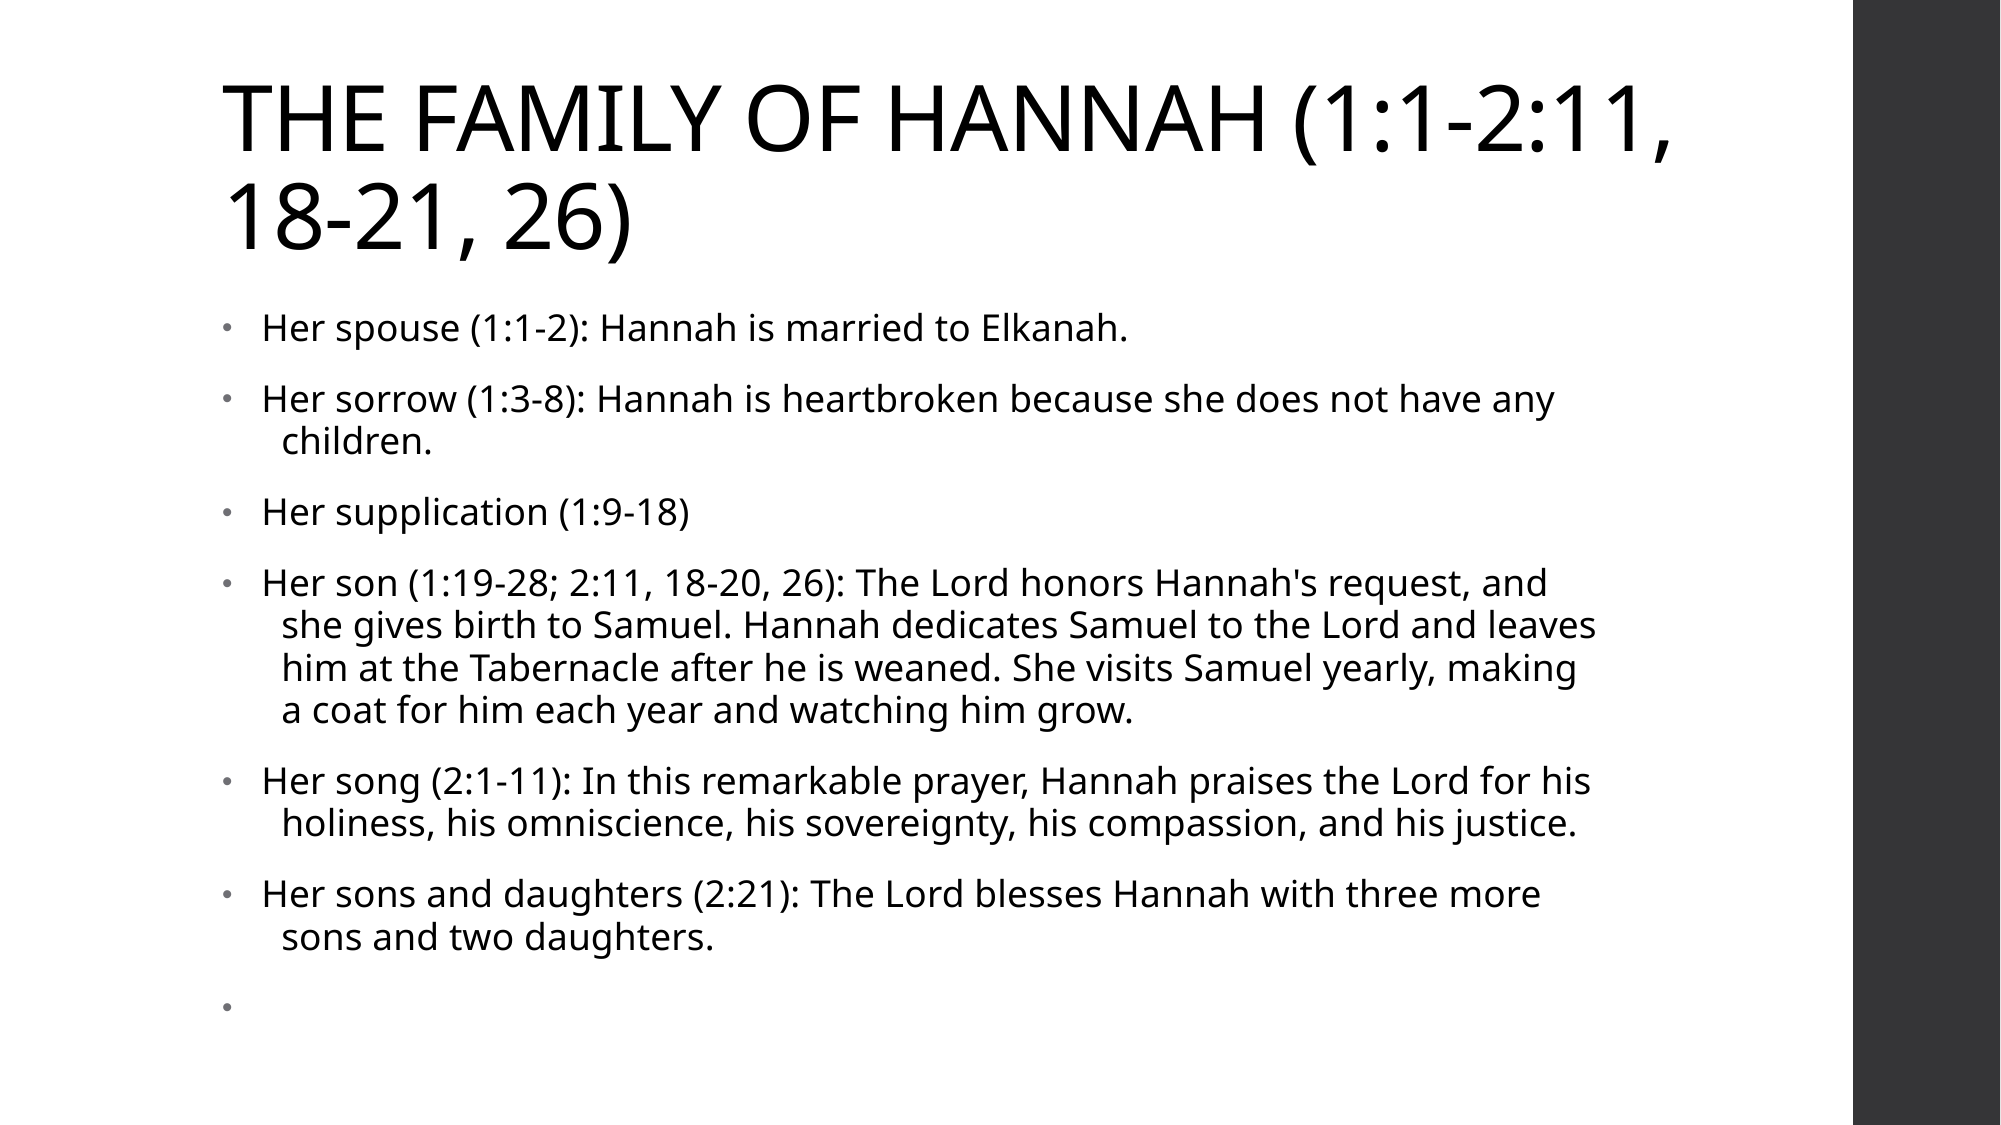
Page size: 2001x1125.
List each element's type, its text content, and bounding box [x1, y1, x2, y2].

title THE FAMILY OF HANNAH (1:1-2:11, 18-21, 26) [206, 60, 1797, 278]
list Her spouse (1:1-2): Hannah is married to Elkanah. Her sorrow (1:3-8): Hannah is heartbroken because she does not have any children. Her supplication (1:9-18) Her son (1:19-28; 2:11, 18-20, 26): The Lord honors Hannah's request, and she gives birth to Samuel. Hannah dedicates Samuel to the Lord and leaves him at the Tabernacle after he is weaned. She visits Samuel yearly, making a coat for him each year and watching him grow. Her song (2:1-11): In this remarkable prayer, Hannah praises the Lord for his holiness, his omniscience, his sovereignty, his compassion, and his justice. Her sons and daughters (2:21): The Lord blesses Hannah with three more sons and two daughters. [206, 299, 1617, 1014]
